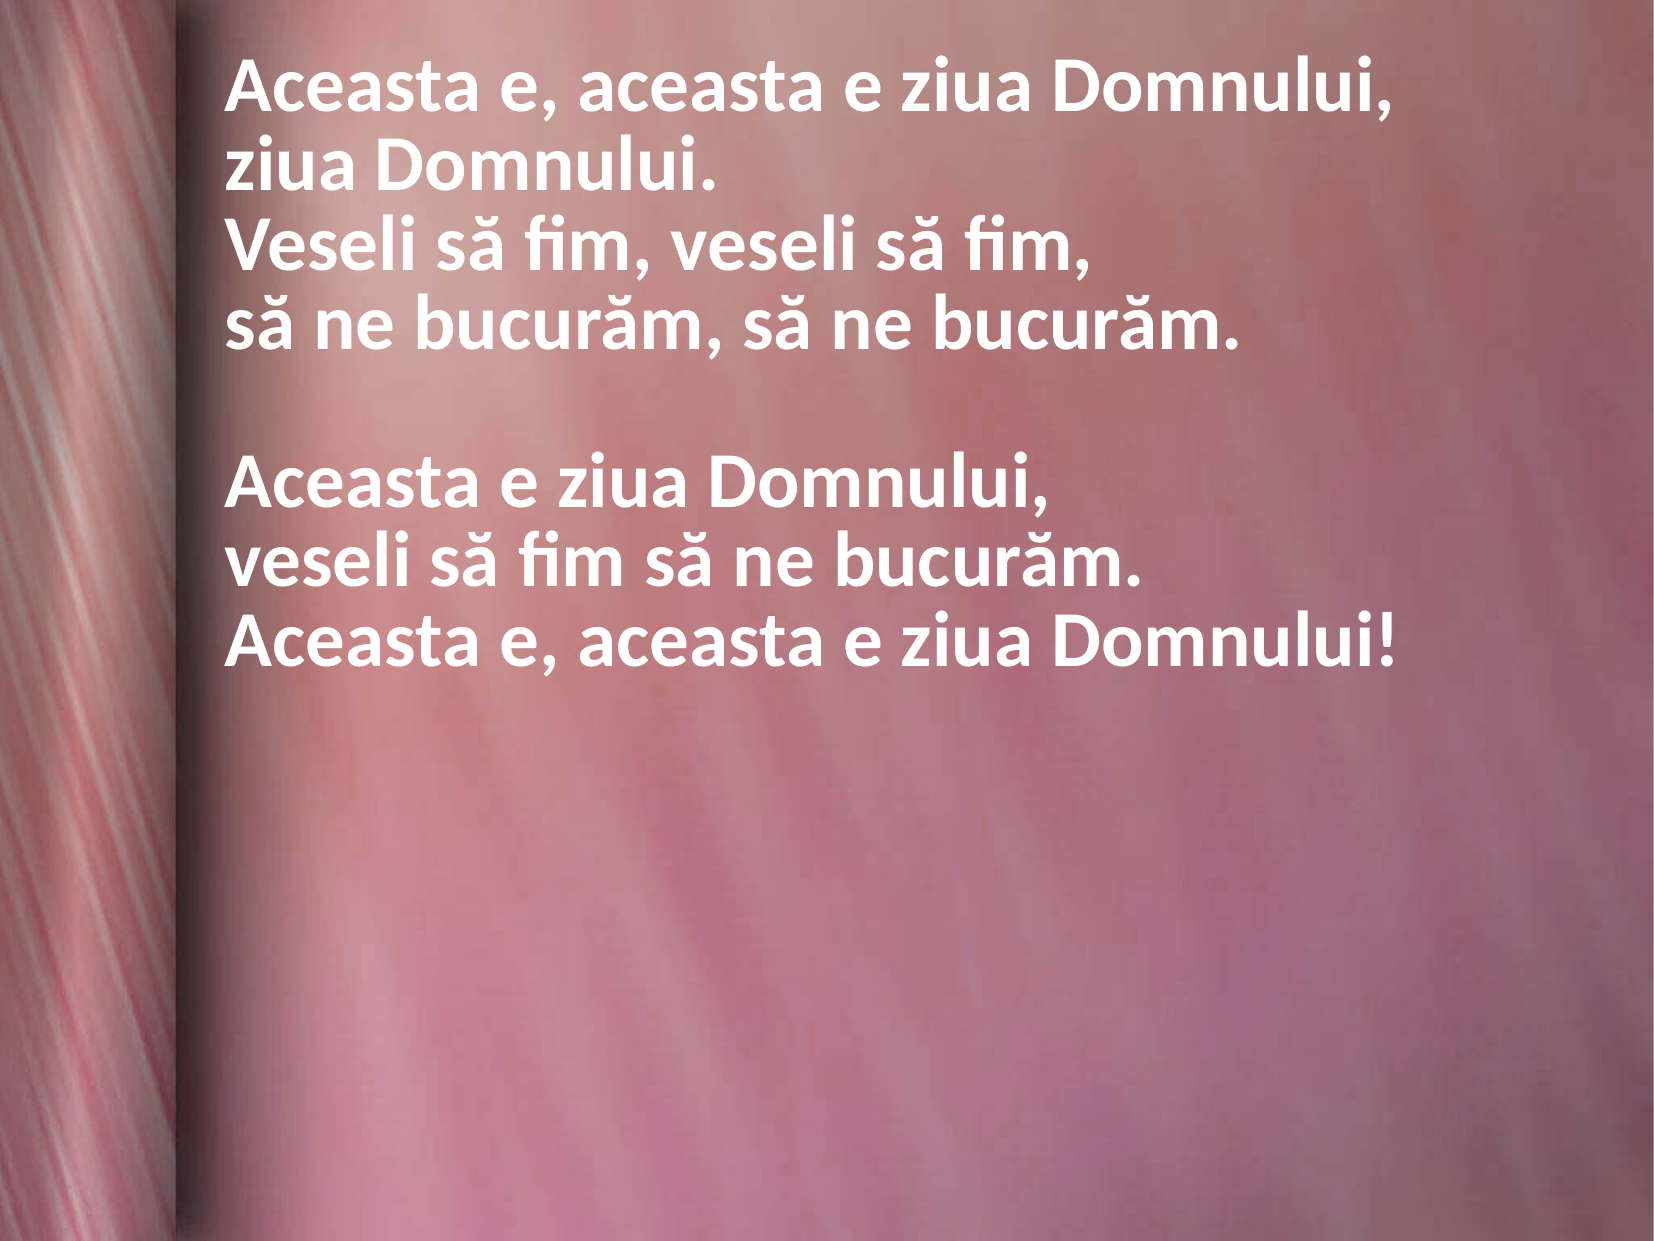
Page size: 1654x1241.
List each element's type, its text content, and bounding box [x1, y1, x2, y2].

picture [0, 0, 1654, 1241]
text_box Aceasta e, aceasta e ziua Domnului, ziua Domnului. Veseli să fim, veseli să fim, să ne bucurăm, să ne bucurăm. Aceasta e ziua Domnului, veseli să fim să ne bucurăm. Aceasta e, aceasta e ziua Domnului! [209, 44, 1510, 930]
